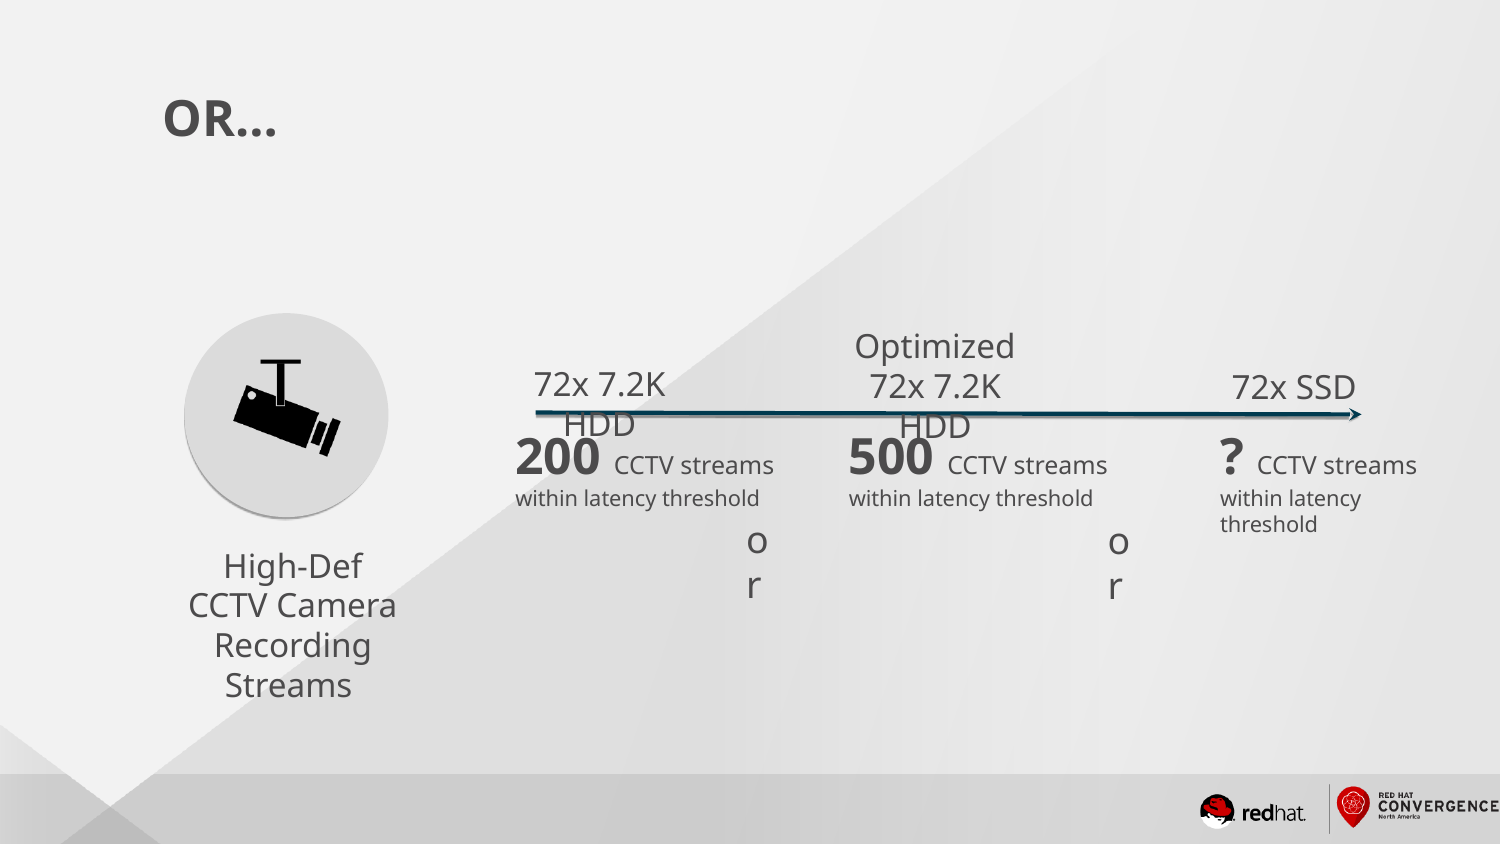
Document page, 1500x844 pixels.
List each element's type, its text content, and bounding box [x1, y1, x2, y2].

text_box 200 CCTV streams within latency threshold [500, 417, 804, 520]
text_box or [1092, 509, 1160, 571]
text_box 72x 7.2K HDD [478, 355, 721, 412]
text_box Optimized 72x 7.2K HDD [814, 317, 1057, 414]
picture [0, 0, 1500, 844]
text_box ? CCTV streams within latency threshold [1205, 417, 1475, 520]
text_box OR… [147, 78, 1407, 155]
text_box [184, 313, 389, 518]
text_box 72x SSD [1215, 358, 1374, 414]
text_box 500 CCTV streams within latency threshold [833, 417, 1137, 520]
list High-Def CCTV Camera Recording Streams [148, 544, 438, 668]
text_box or [730, 508, 799, 570]
